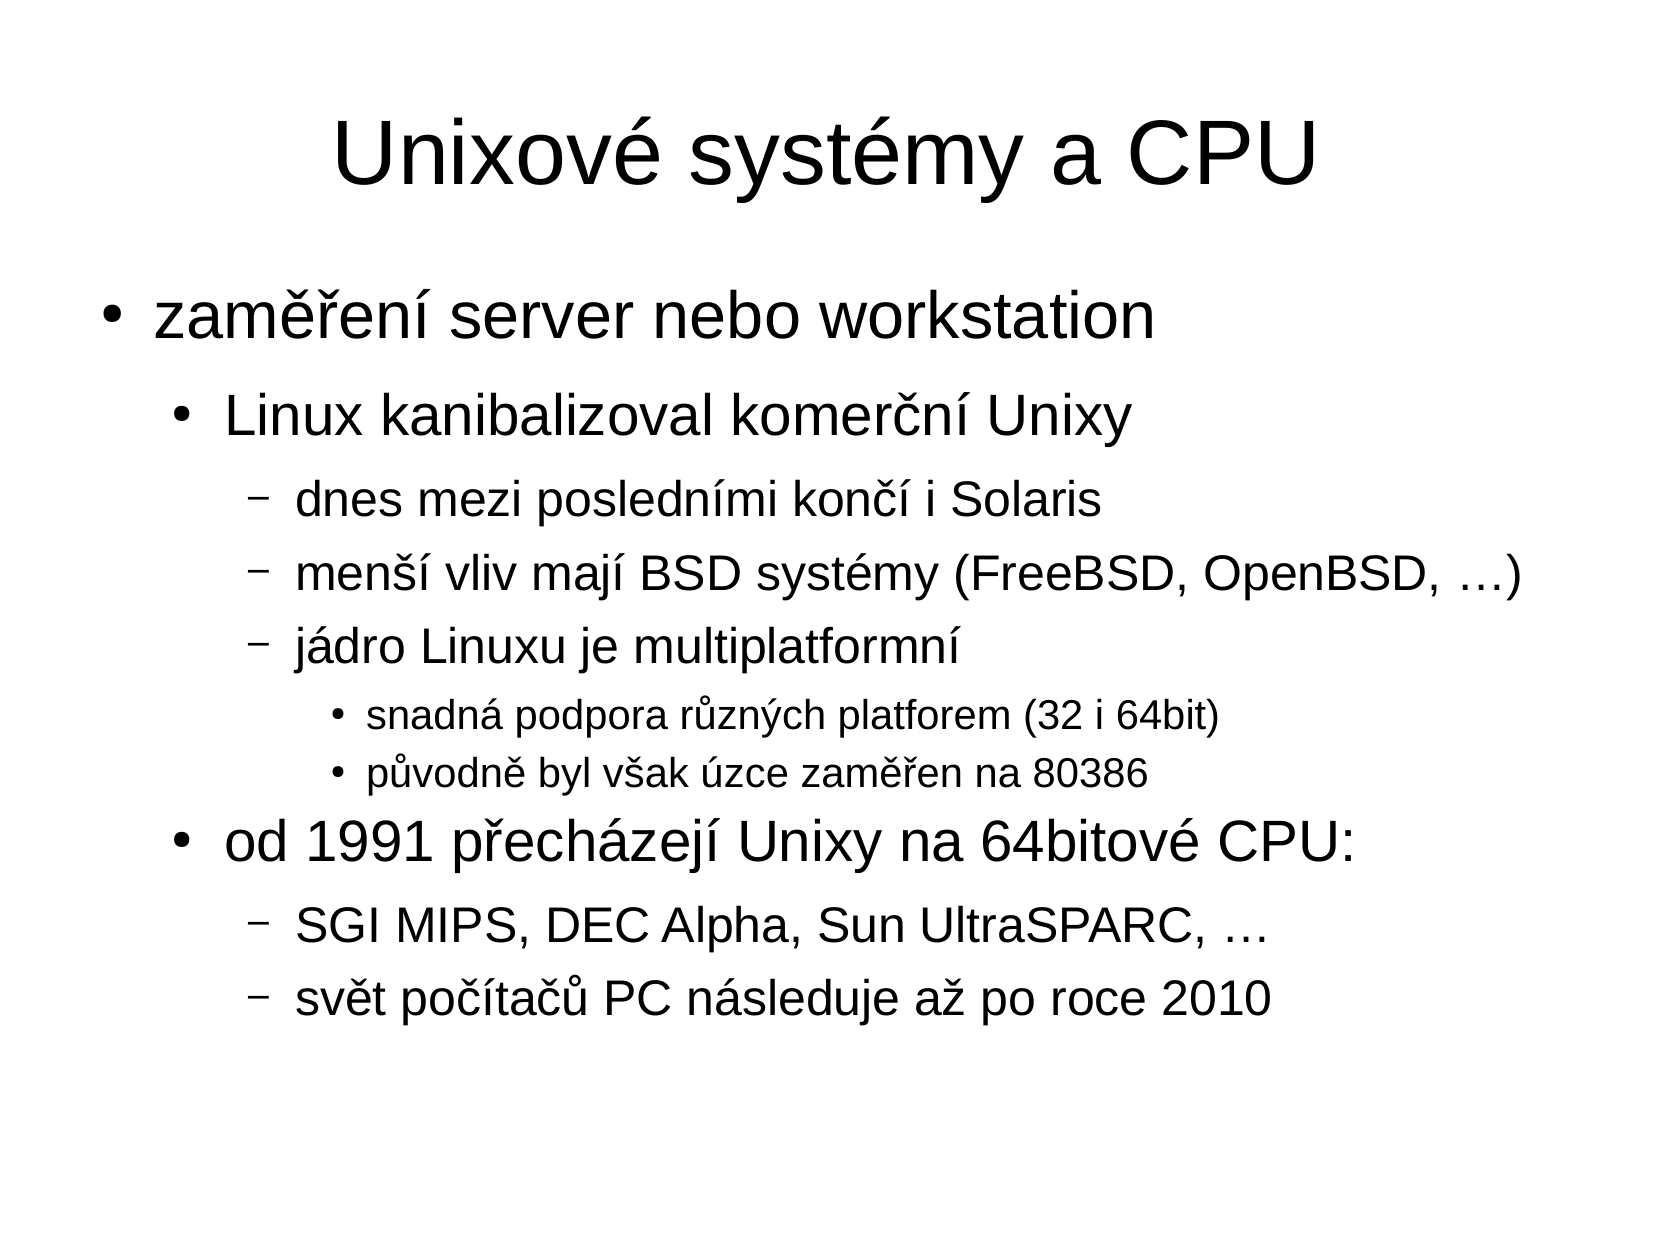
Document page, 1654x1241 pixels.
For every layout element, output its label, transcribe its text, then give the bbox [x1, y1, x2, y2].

list zaměření server nebo workstation Linux kanibalizoval komerční Unixy dnes mezi posledními končí i Solaris menší vliv mají BSD systémy (FreeBSD, OpenBSD, …) jádro Linuxu je multiplatformní snadná podpora různých platforem (32 i 64bit) původně byl však úzce zaměřen na 80386 od 1991 přecházejí Unixy na 64bitové CPU: SGI MIPS, DEC Alpha, Sun UltraSPARC, … svět počítačů PC následuje až po roce 2010 [82, 278, 1571, 1083]
title Unixové systémy a CPU [82, 56, 1571, 250]
